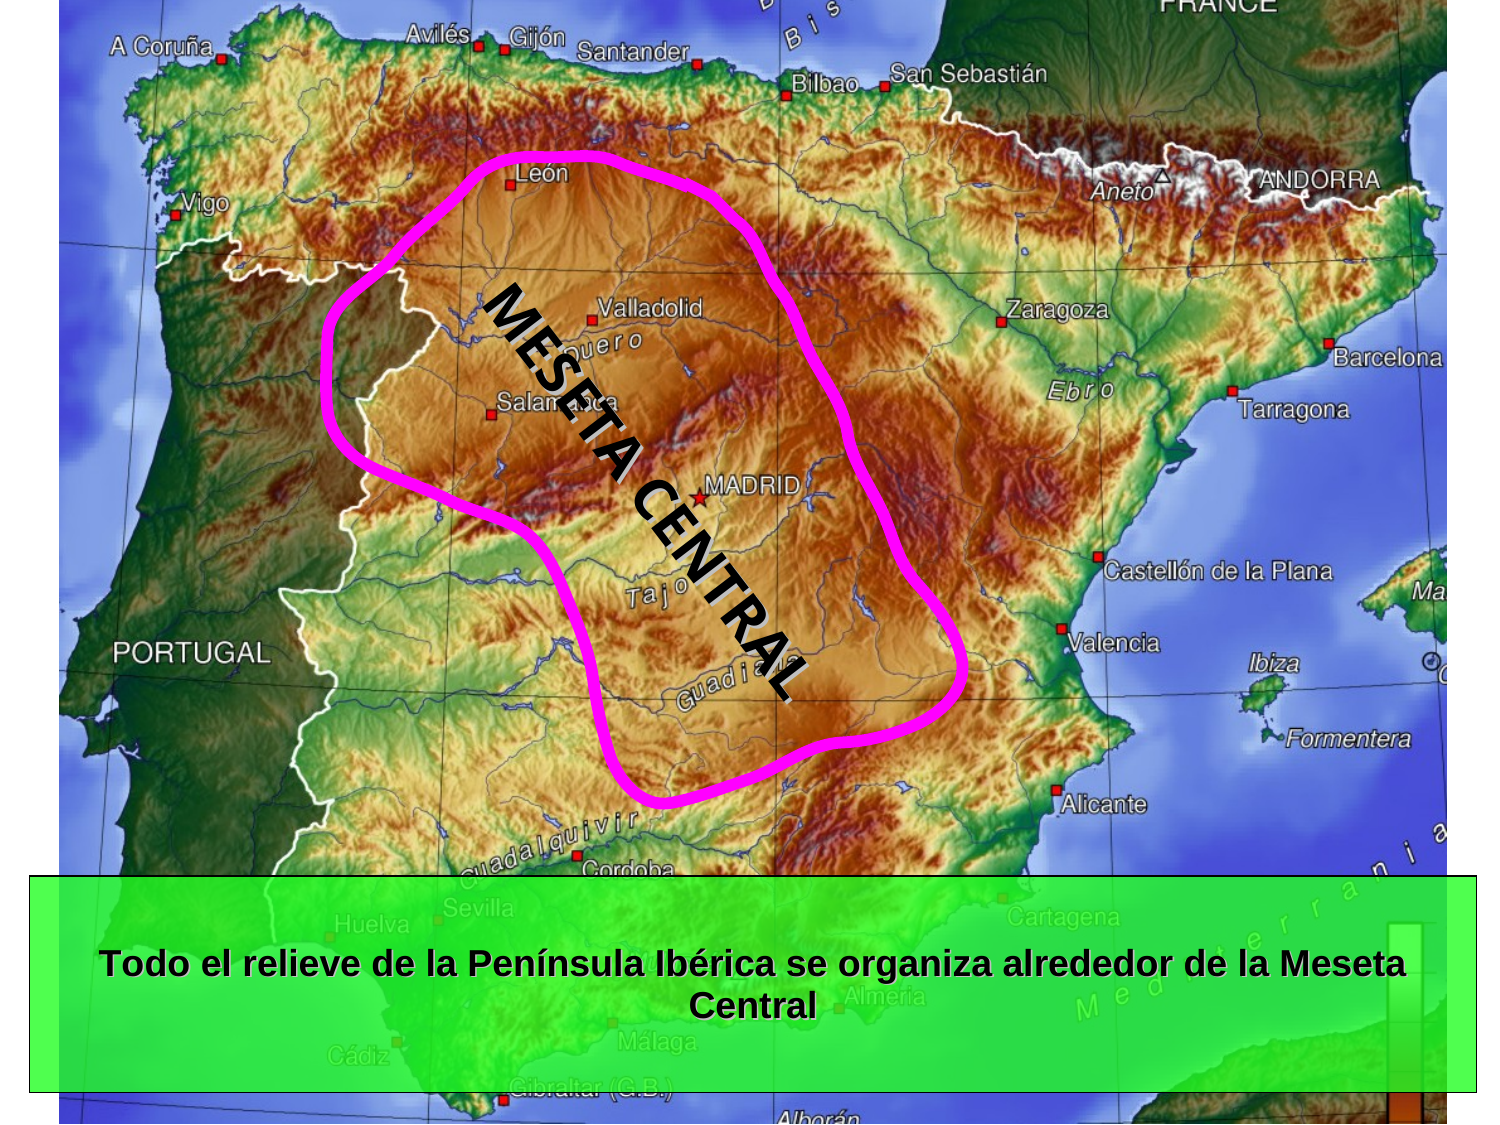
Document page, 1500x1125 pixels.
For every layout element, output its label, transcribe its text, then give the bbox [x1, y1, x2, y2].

picture [59, 0, 1447, 876]
text_box Todo el relieve de la Península Ibérica se organiza alrededor de la Meseta Central [29, 876, 1477, 1093]
text_box MESETA CENTRAL [398, 197, 903, 783]
picture [59, 1093, 1447, 1124]
